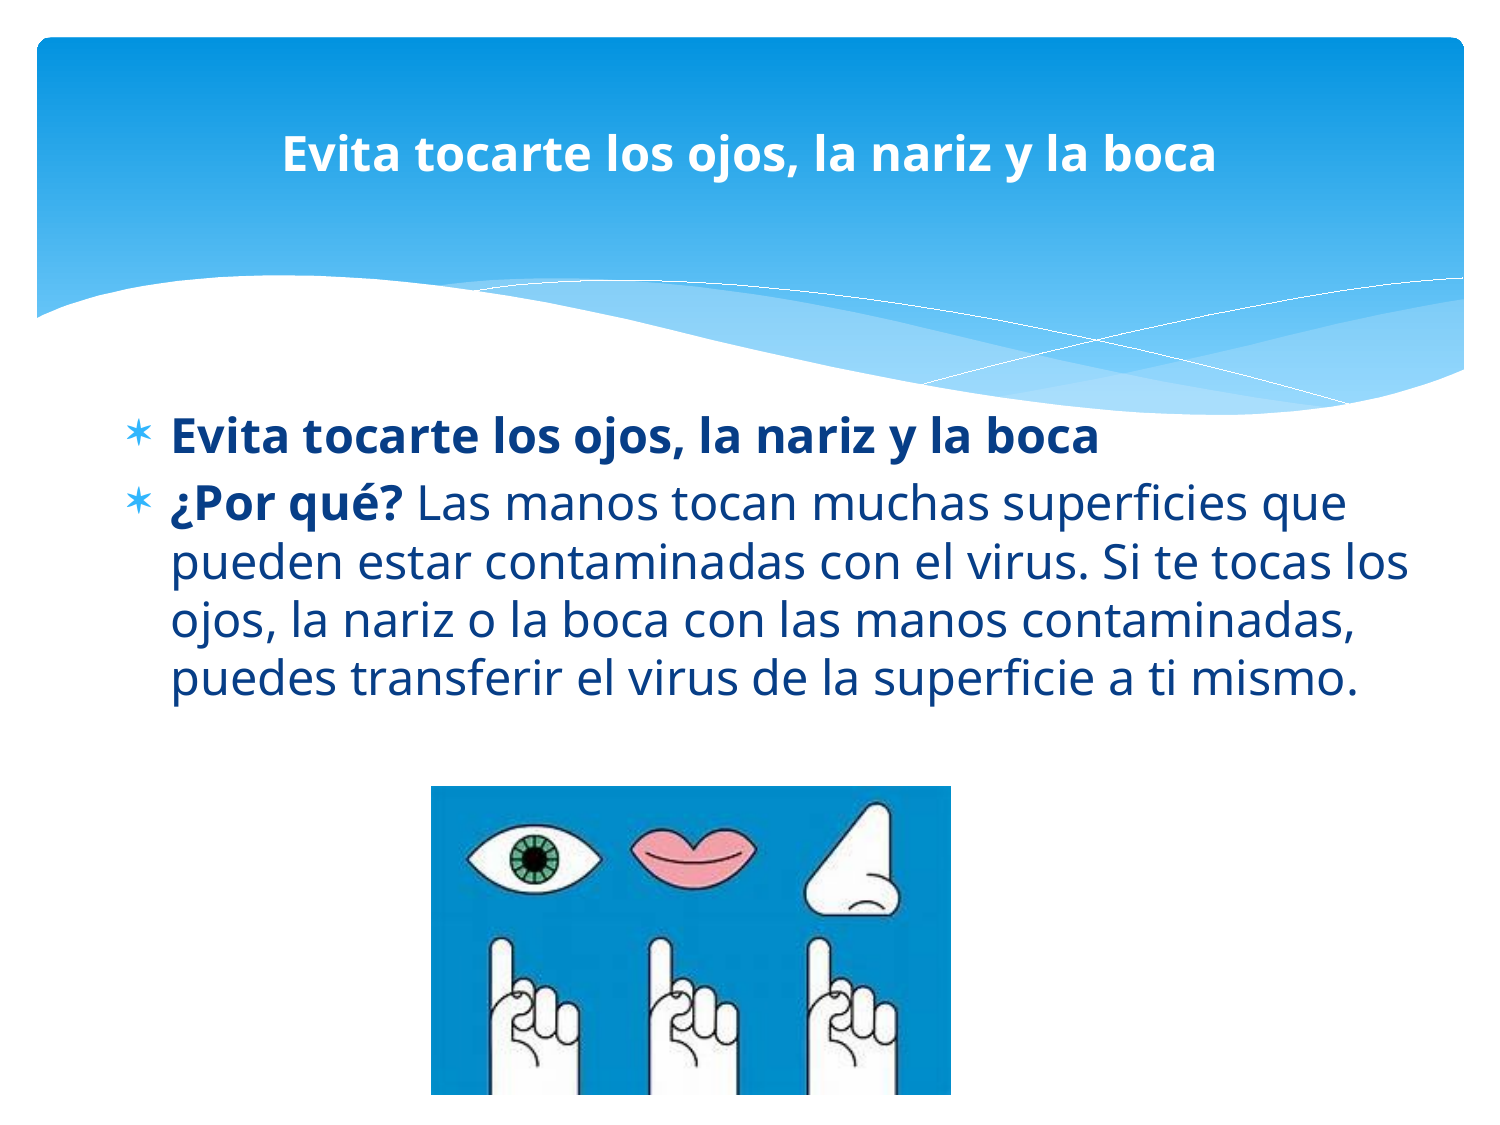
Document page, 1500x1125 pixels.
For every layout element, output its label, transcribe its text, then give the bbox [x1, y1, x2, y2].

picture [464, 822, 608, 897]
picture [487, 933, 583, 1095]
picture [804, 927, 901, 1095]
title Evita tocarte los ojos, la nariz y la boca [75, 55, 1425, 261]
picture [645, 932, 741, 1095]
picture [801, 799, 905, 921]
picture [629, 823, 760, 892]
picture [633, 821, 646, 827]
list Evita tocarte los ojos, la nariz y la boca ¿Por qué? Las manos tocan muchas superficies que pueden estar contaminadas con el virus. Si te tocas los ojos, la nariz o la boca con las manos contaminadas, puedes transferir el virus de la superficie a ti mismo. [112, 397, 1437, 768]
